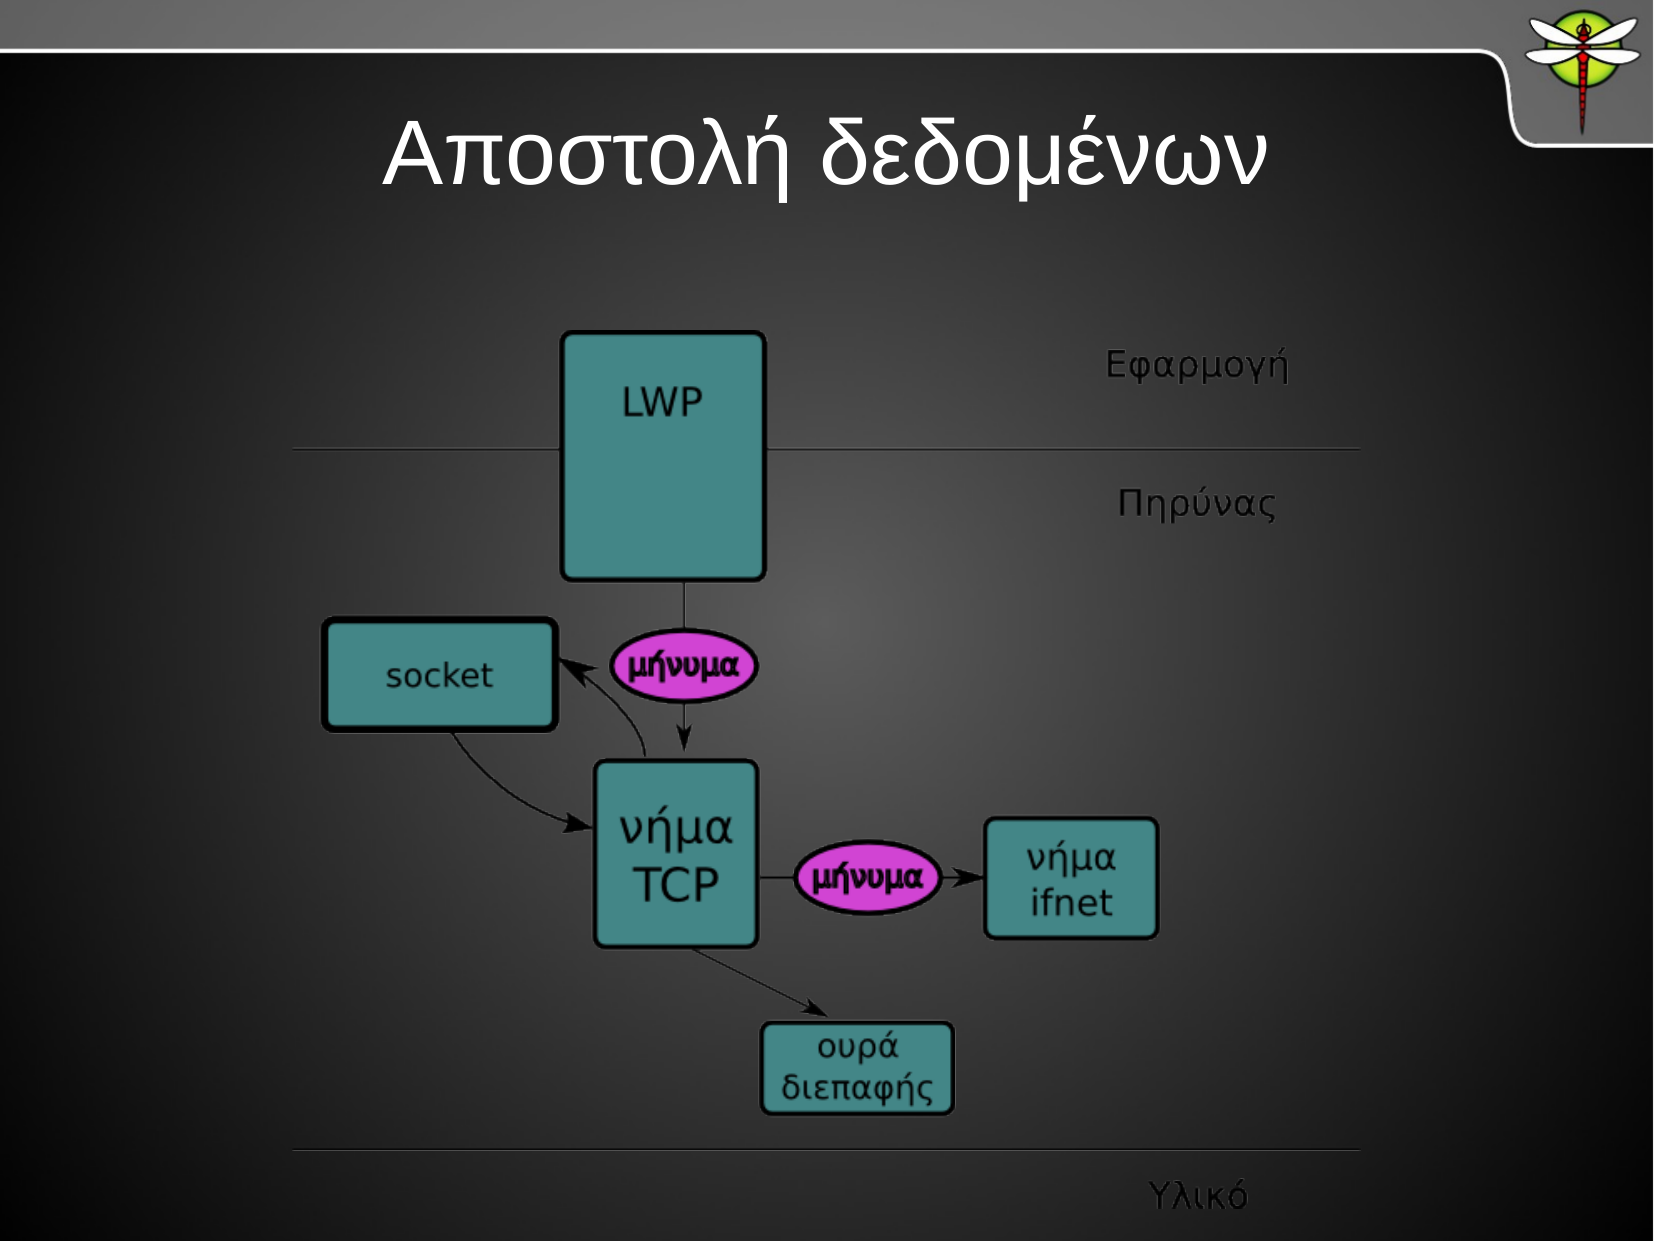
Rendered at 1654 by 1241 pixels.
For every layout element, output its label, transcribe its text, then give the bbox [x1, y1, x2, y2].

title Αποστολή δεδομένων [82, 56, 1571, 250]
picture [0, 0, 1654, 1241]
